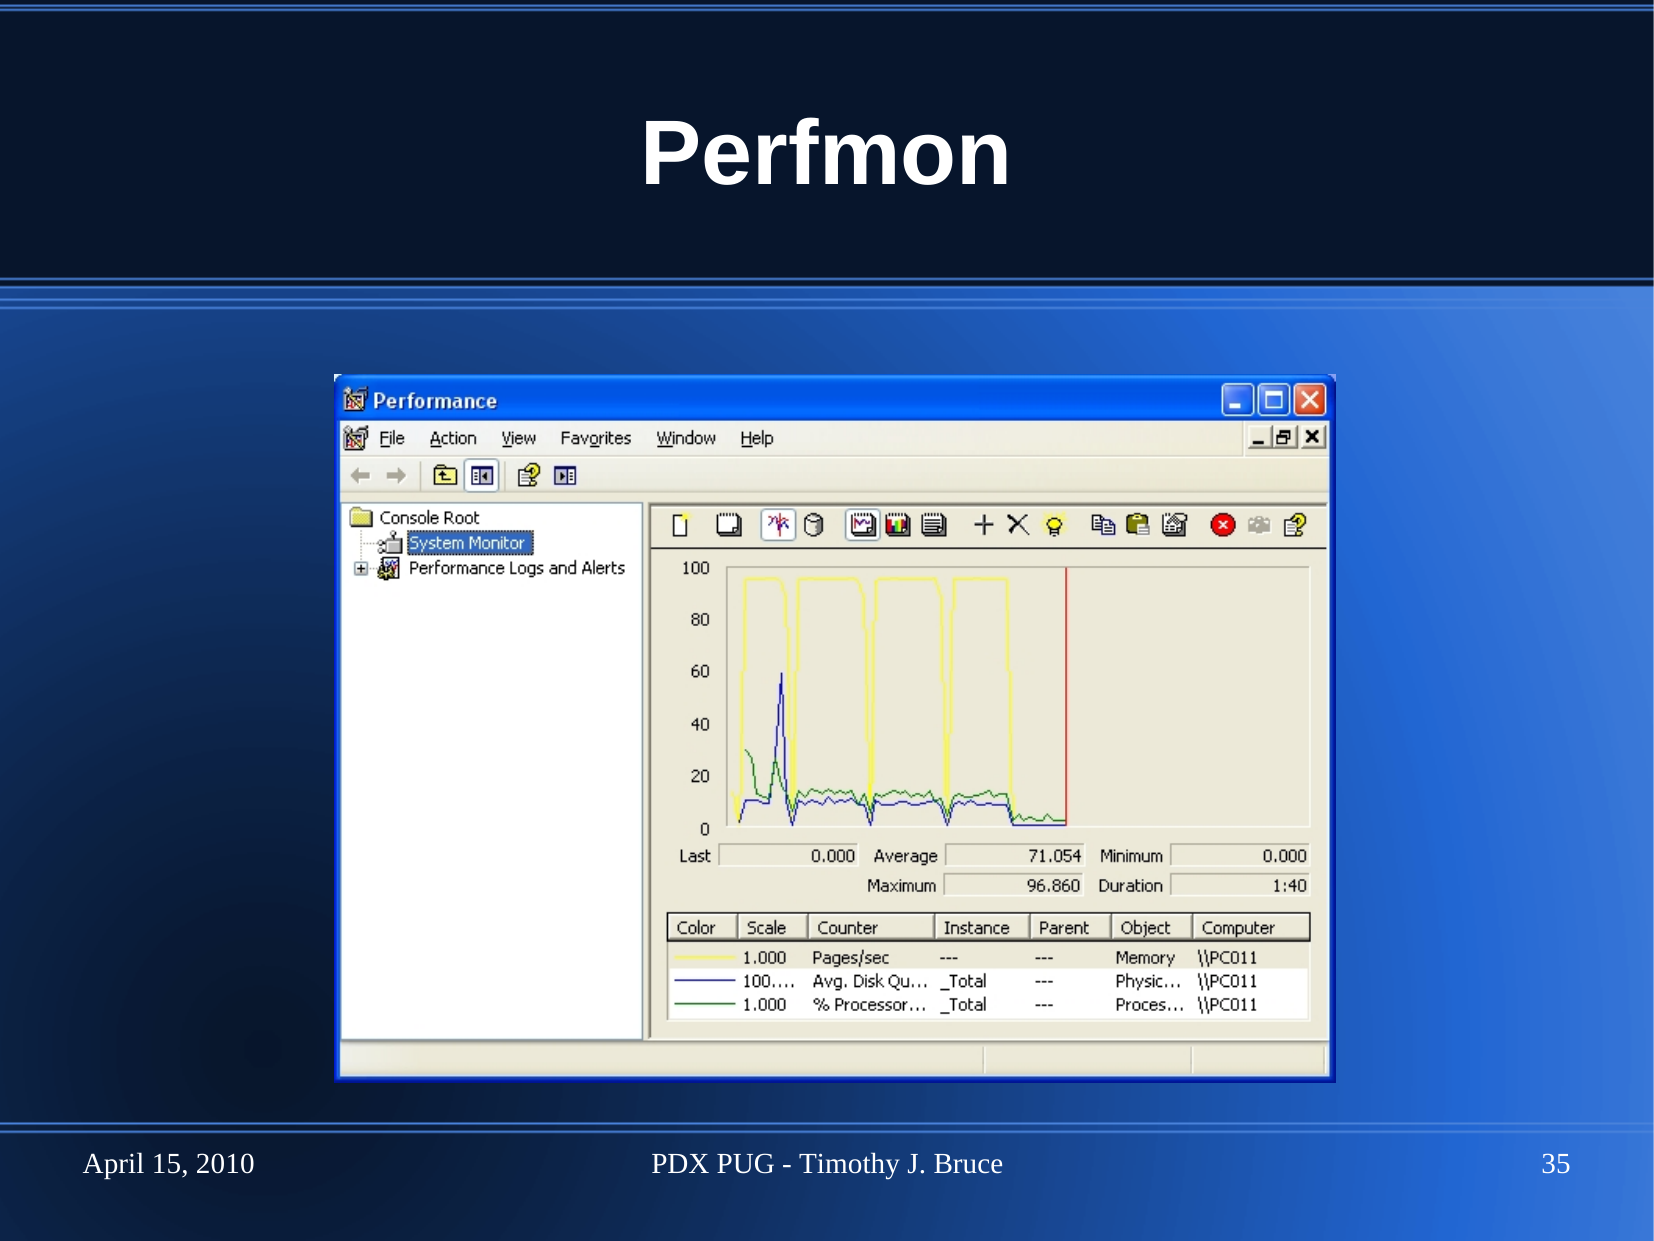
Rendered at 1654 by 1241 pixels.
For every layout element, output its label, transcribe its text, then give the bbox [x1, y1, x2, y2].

title Perfmon [82, 49, 1571, 257]
picture [0, 0, 1654, 1241]
